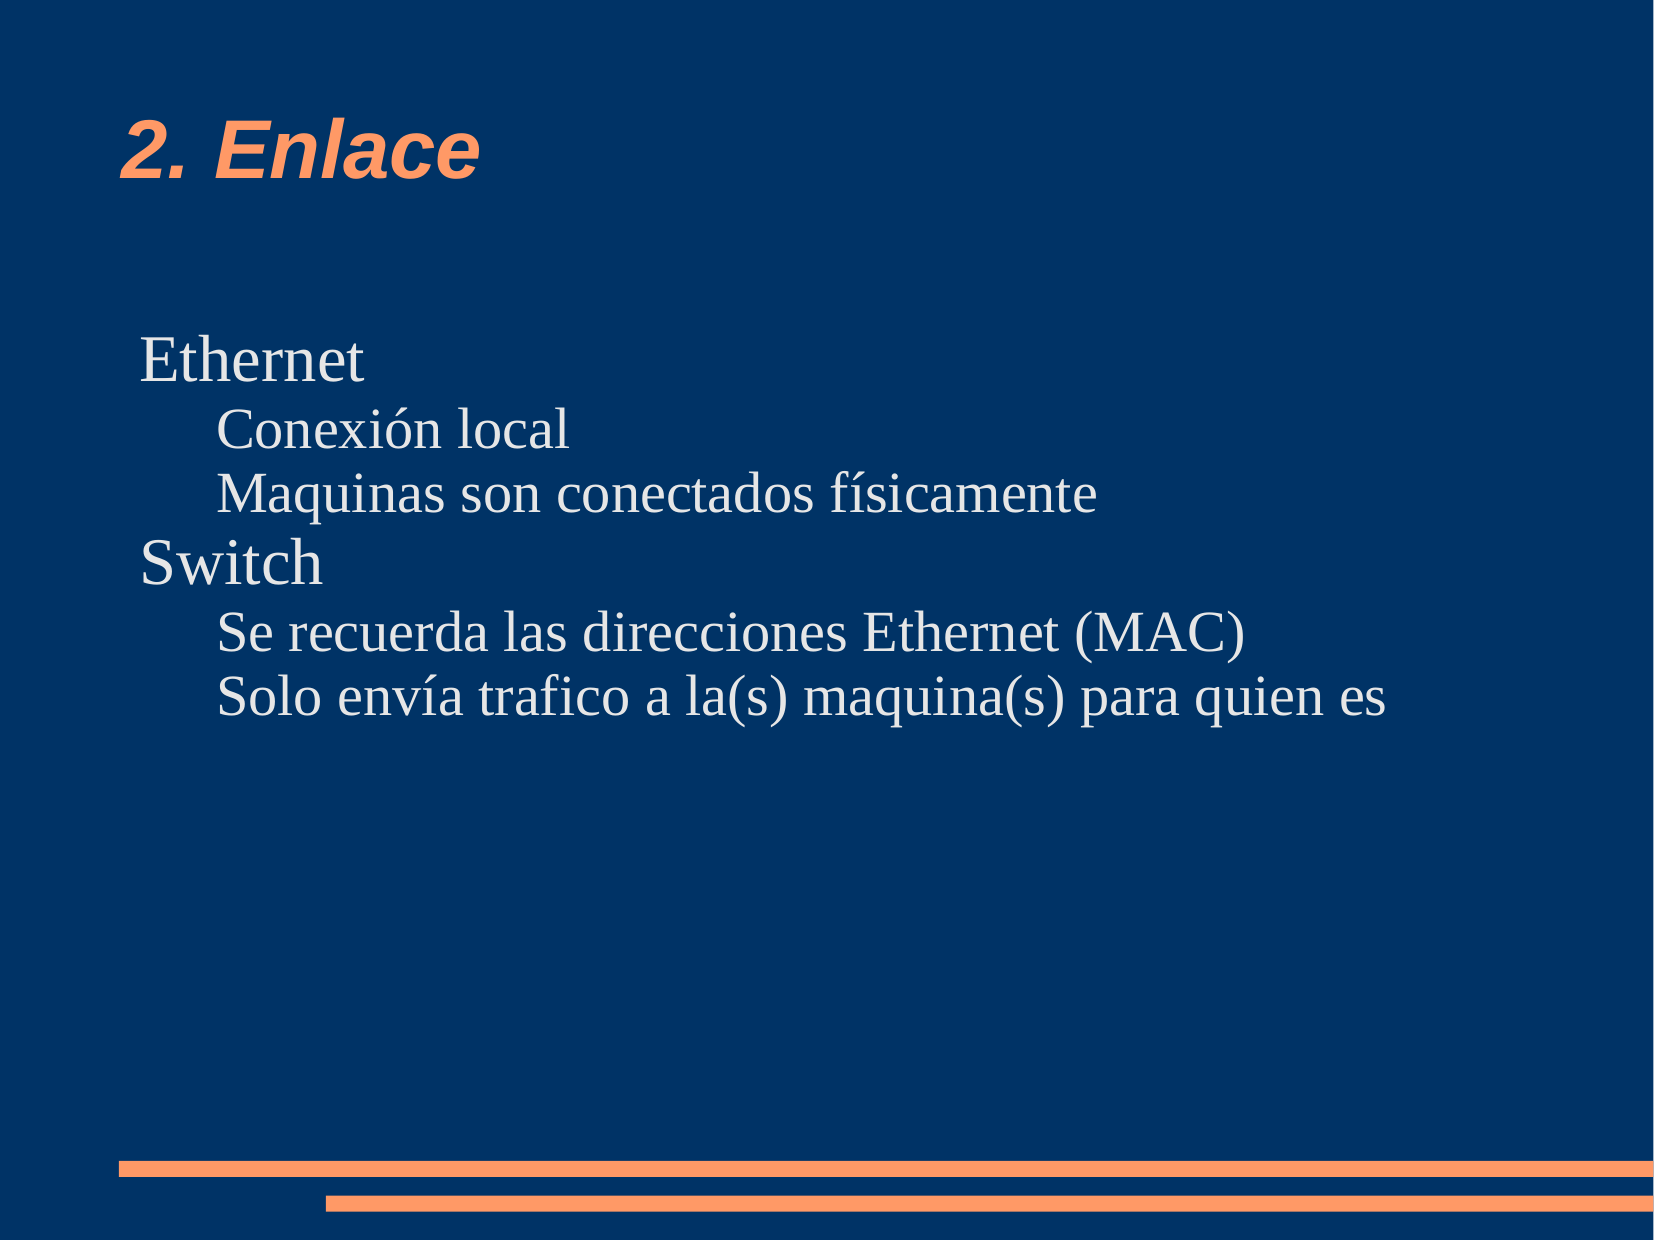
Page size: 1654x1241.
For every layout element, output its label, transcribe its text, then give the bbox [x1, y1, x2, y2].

title 2. Enlace [121, 53, 1534, 247]
list Ethernet Conexión local Maquinas son conectados físicamente Switch Se recuerda las direcciones Ethernet (MAC) Solo envía trafico a la(s) maquina(s) para quien es [121, 322, 1561, 1133]
